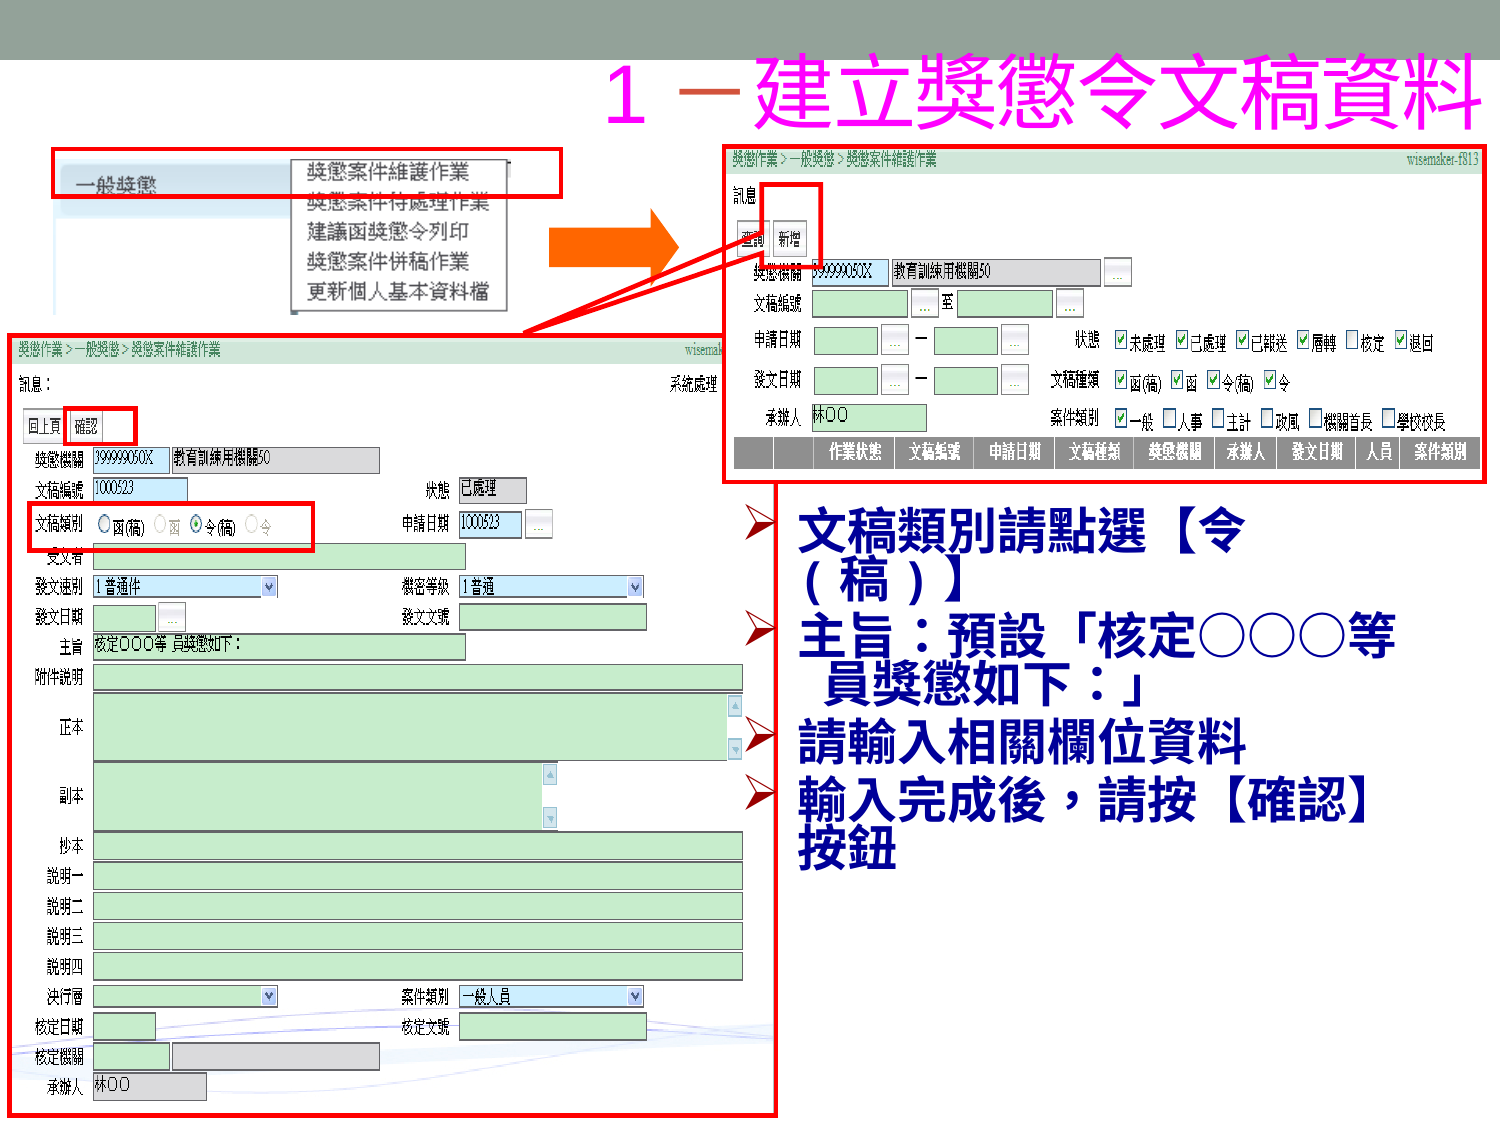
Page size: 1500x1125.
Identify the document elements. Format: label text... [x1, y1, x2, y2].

picture [726, 187, 818, 264]
picture [55, 159, 511, 194]
picture [11, 338, 774, 1113]
text_box 文稿類別請點選【令(稿)】 主旨：預設「核定○○○等 員獎懲如下：」 請輸入相關欄位資料 輸入完成後，請按【確認】按鈕 [726, 503, 1436, 965]
picture [726, 149, 1483, 480]
picture [53, 199, 511, 315]
title 1－建立獎懲令文稿資料 [53, 31, 1500, 149]
text_box [549, 208, 680, 276]
